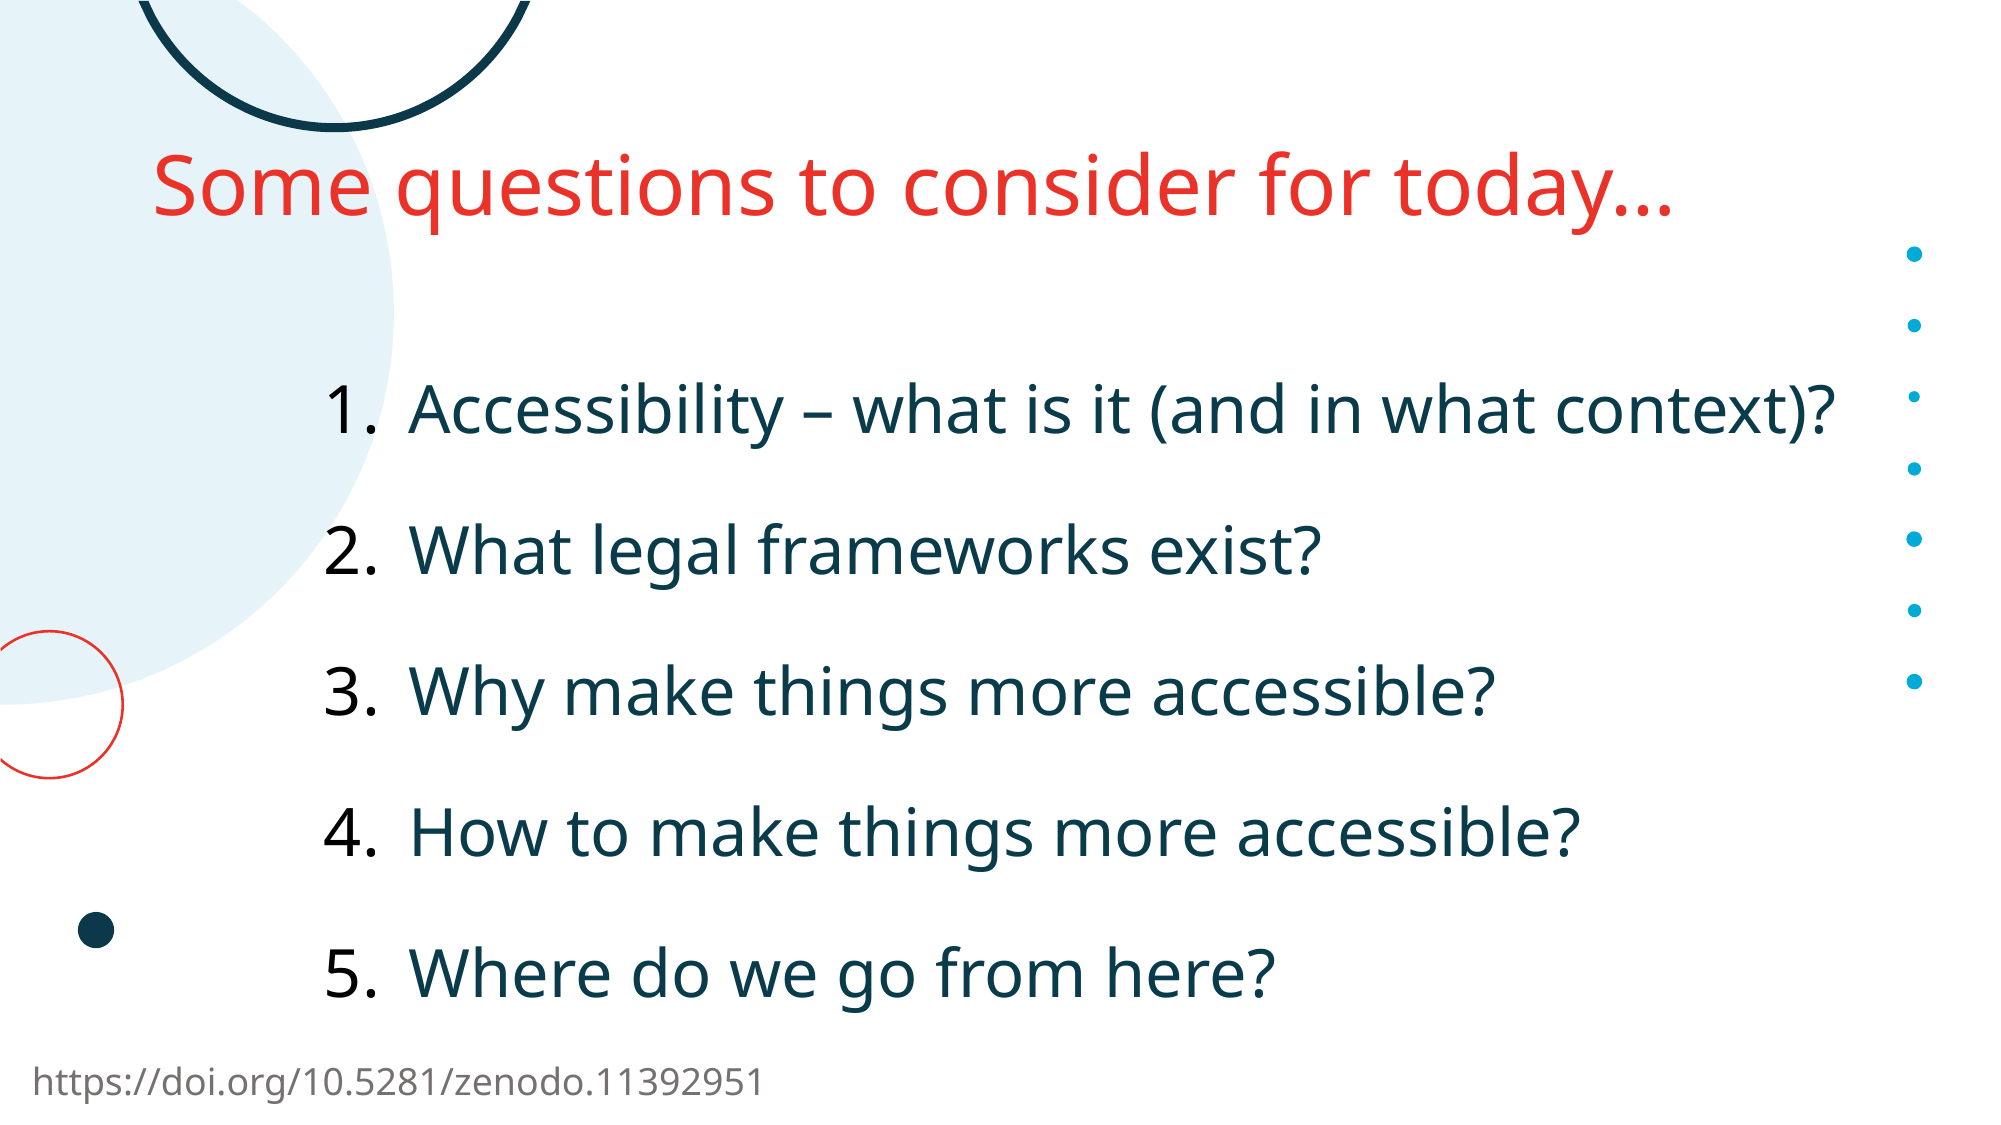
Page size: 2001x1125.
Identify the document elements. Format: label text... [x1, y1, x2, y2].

title Some questions to consider for today… [137, 79, 1863, 298]
text_box https://doi.org/10.5281/zenodo.11392951 [16, 1050, 916, 1112]
list Accessibility – what is it (and in what context)? What legal frameworks exist? Why make things more accessible? How to make things more accessible? Where do we go from here? [308, 319, 1863, 1034]
